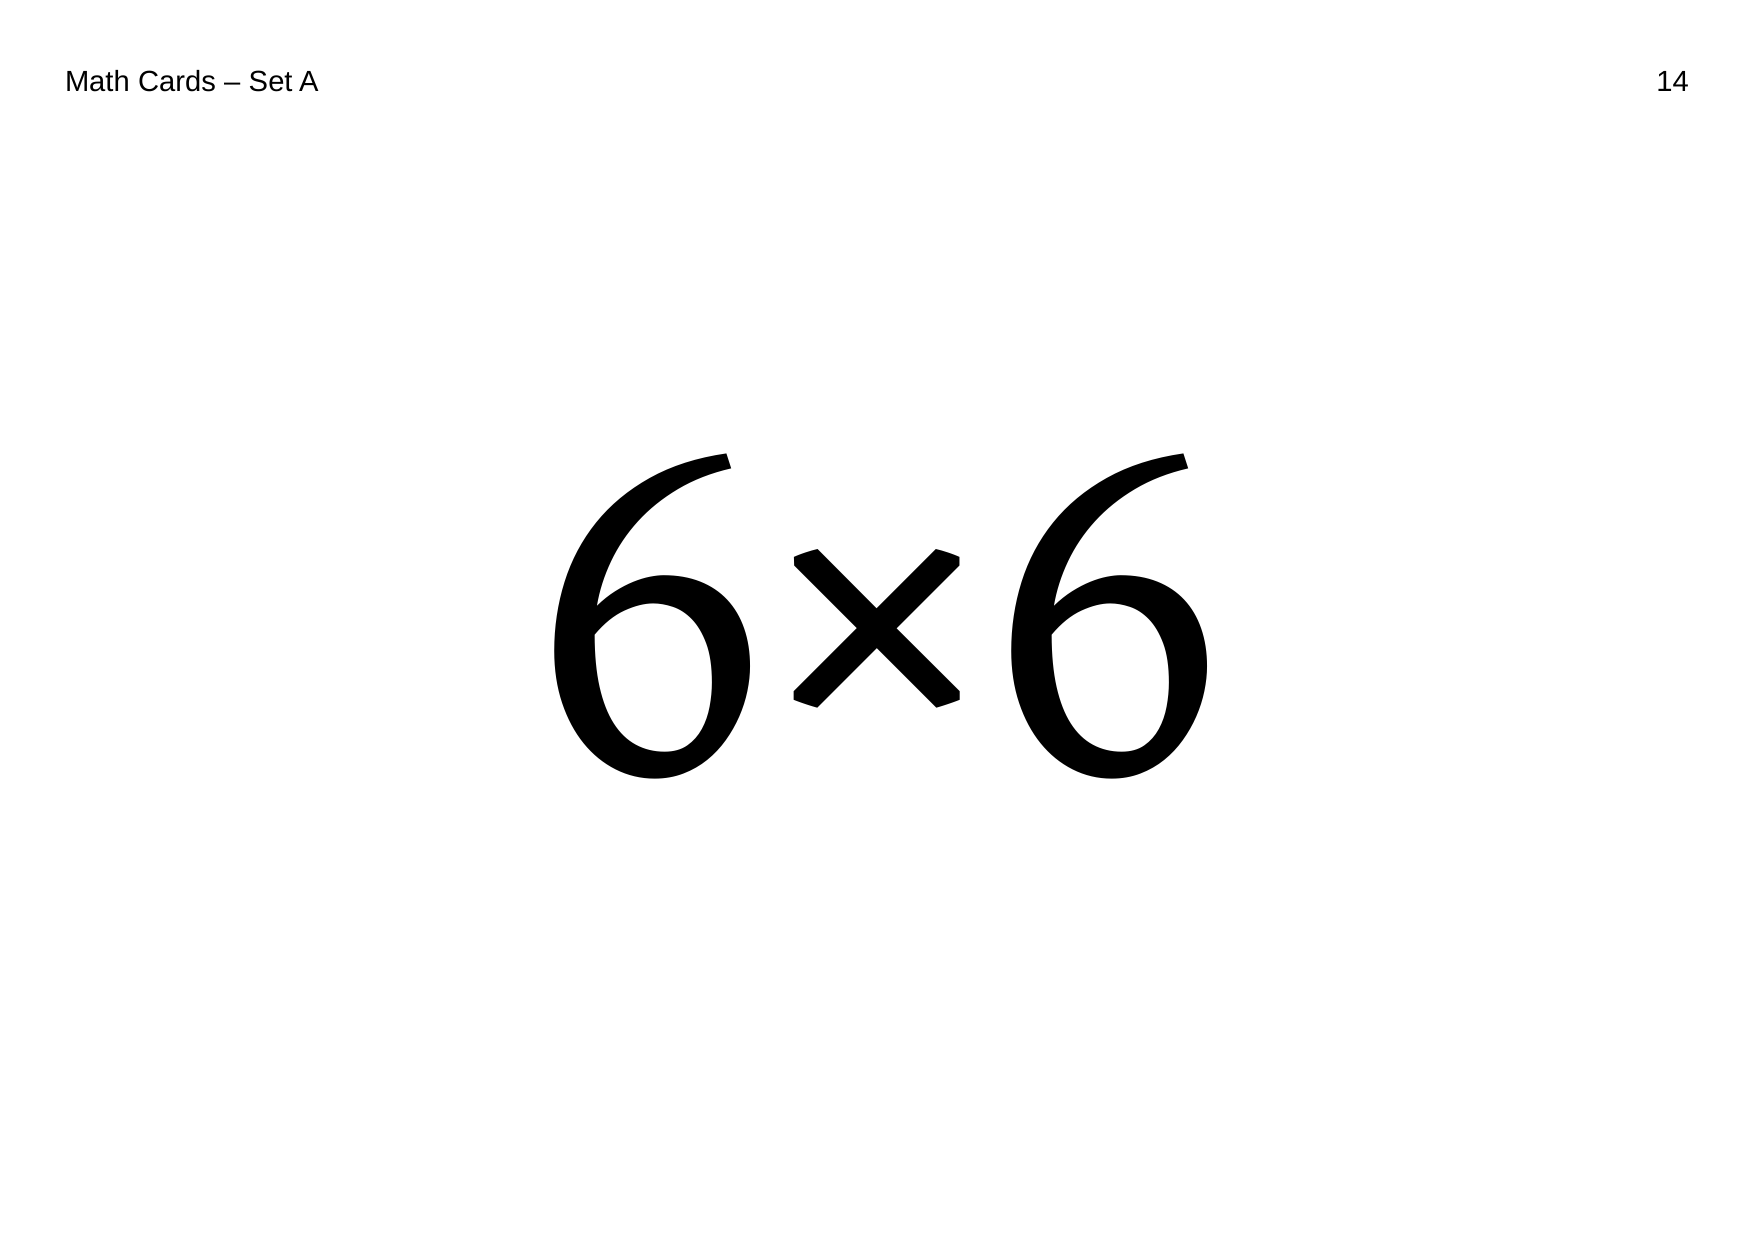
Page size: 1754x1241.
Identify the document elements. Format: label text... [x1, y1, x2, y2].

text_box 6×6 [520, 318, 1235, 922]
text_box 14 [1650, 59, 1695, 104]
text_box Math Cards – Set A [59, 59, 326, 104]
